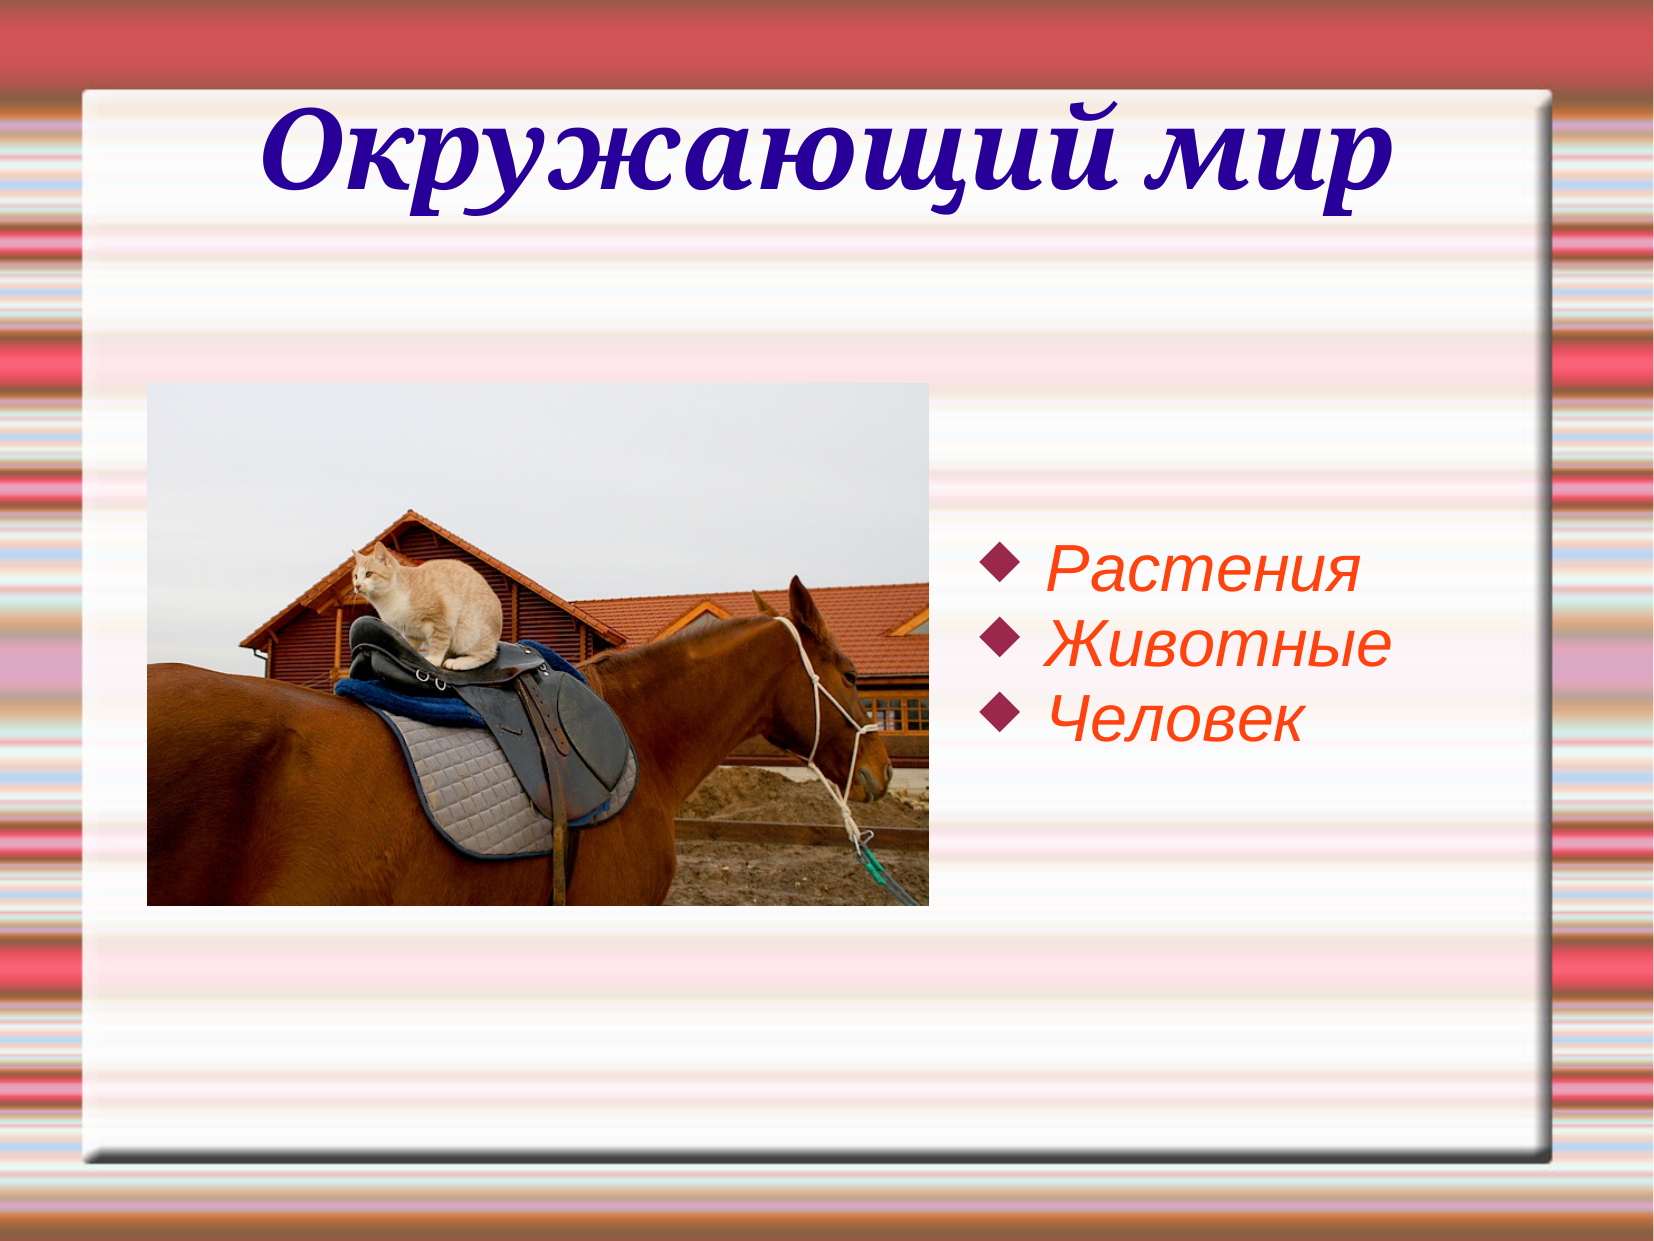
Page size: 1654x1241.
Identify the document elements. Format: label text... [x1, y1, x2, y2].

picture [0, 0, 1654, 1241]
title Окружающий мир [82, 56, 1571, 250]
list Растения Животные Человек [963, 531, 1418, 945]
